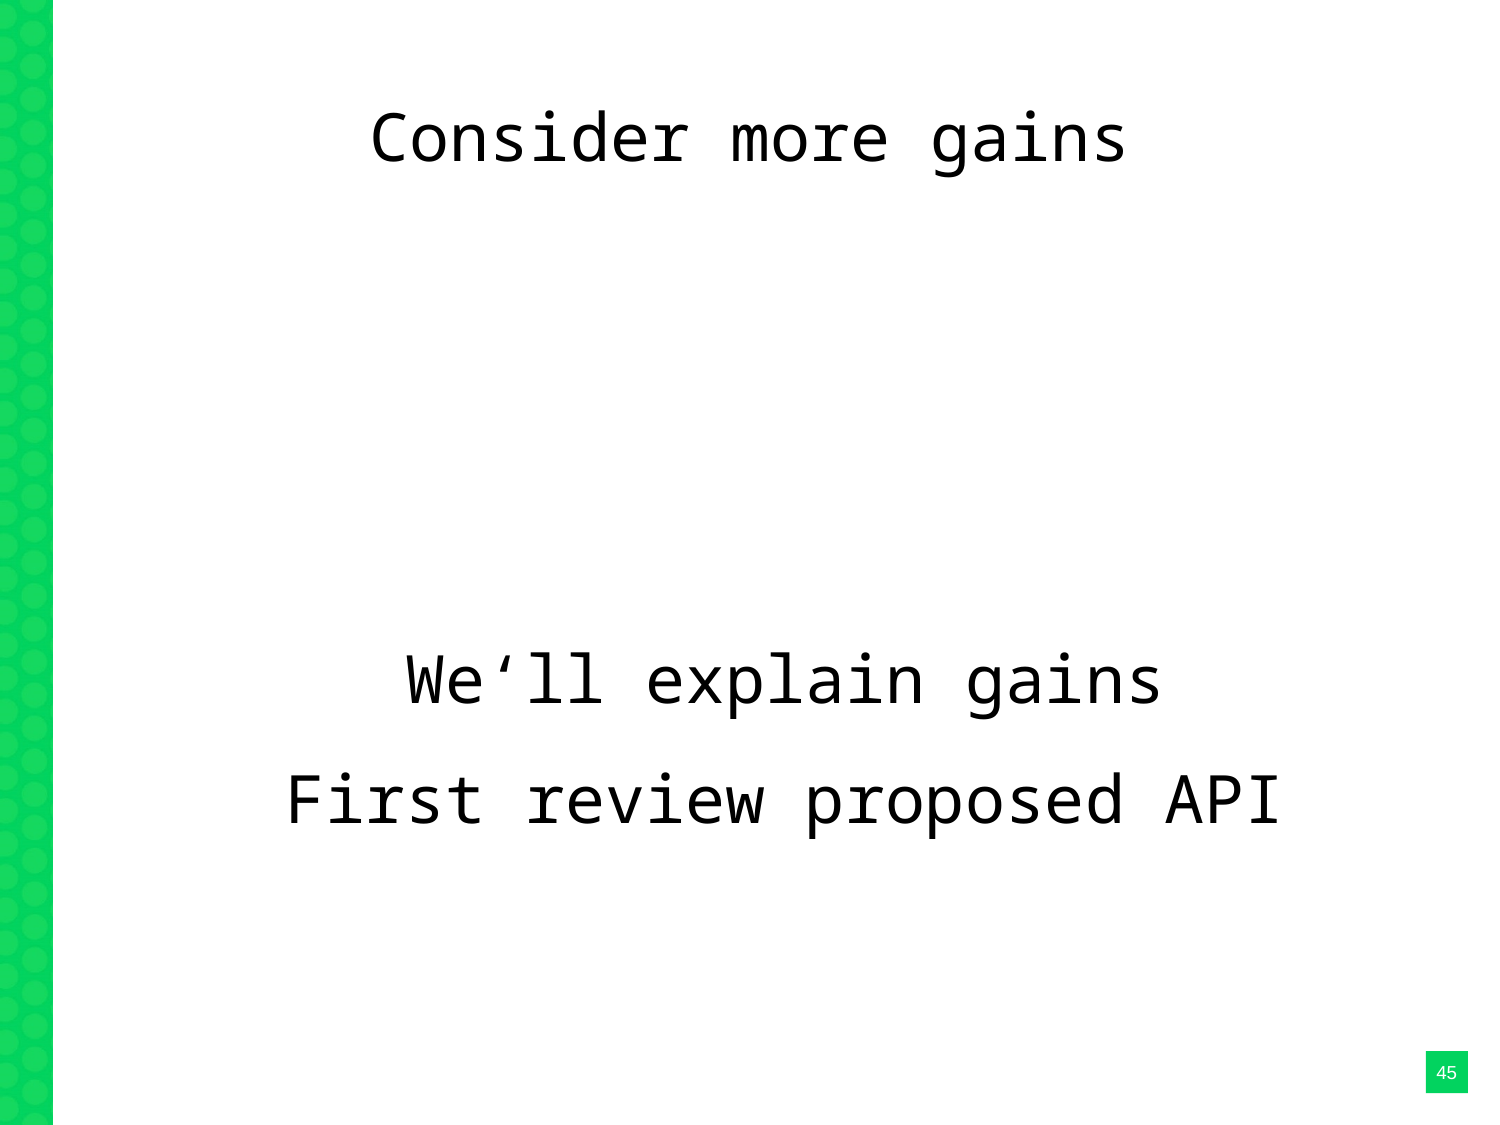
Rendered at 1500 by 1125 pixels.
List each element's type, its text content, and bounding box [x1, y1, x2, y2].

text_box <number> [1425, 1051, 1468, 1094]
title Consider more gains [75, 42, 1426, 229]
list We‘ll explain gains First review proposed API [75, 271, 1426, 924]
picture [0, 0, 53, 1125]
